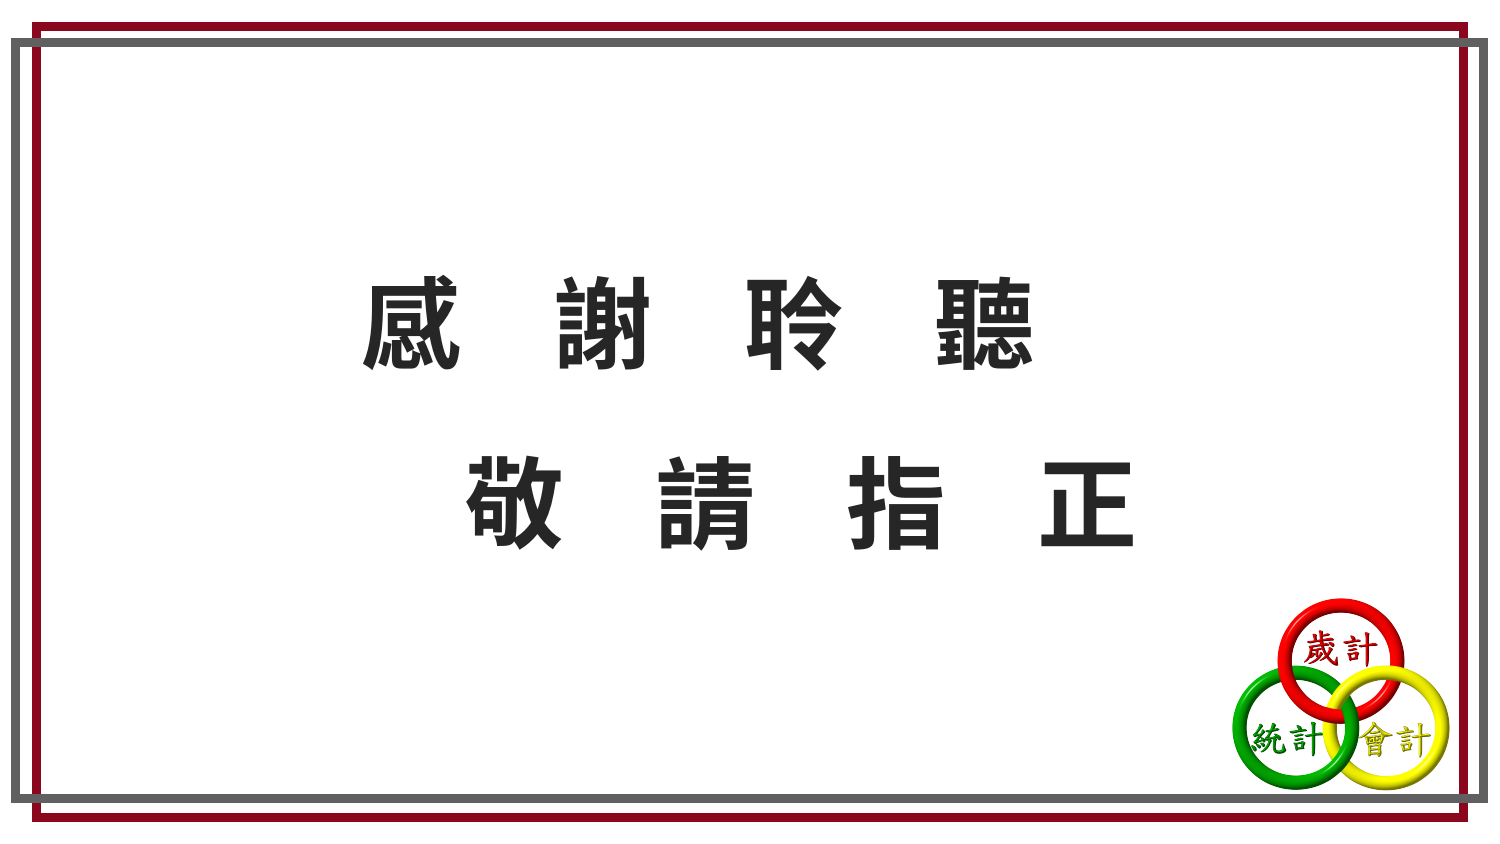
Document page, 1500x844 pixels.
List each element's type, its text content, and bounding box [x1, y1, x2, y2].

text_box 感 謝 聆 聽 敬 請 指 正 [208, 193, 1188, 551]
picture [1229, 596, 1453, 792]
